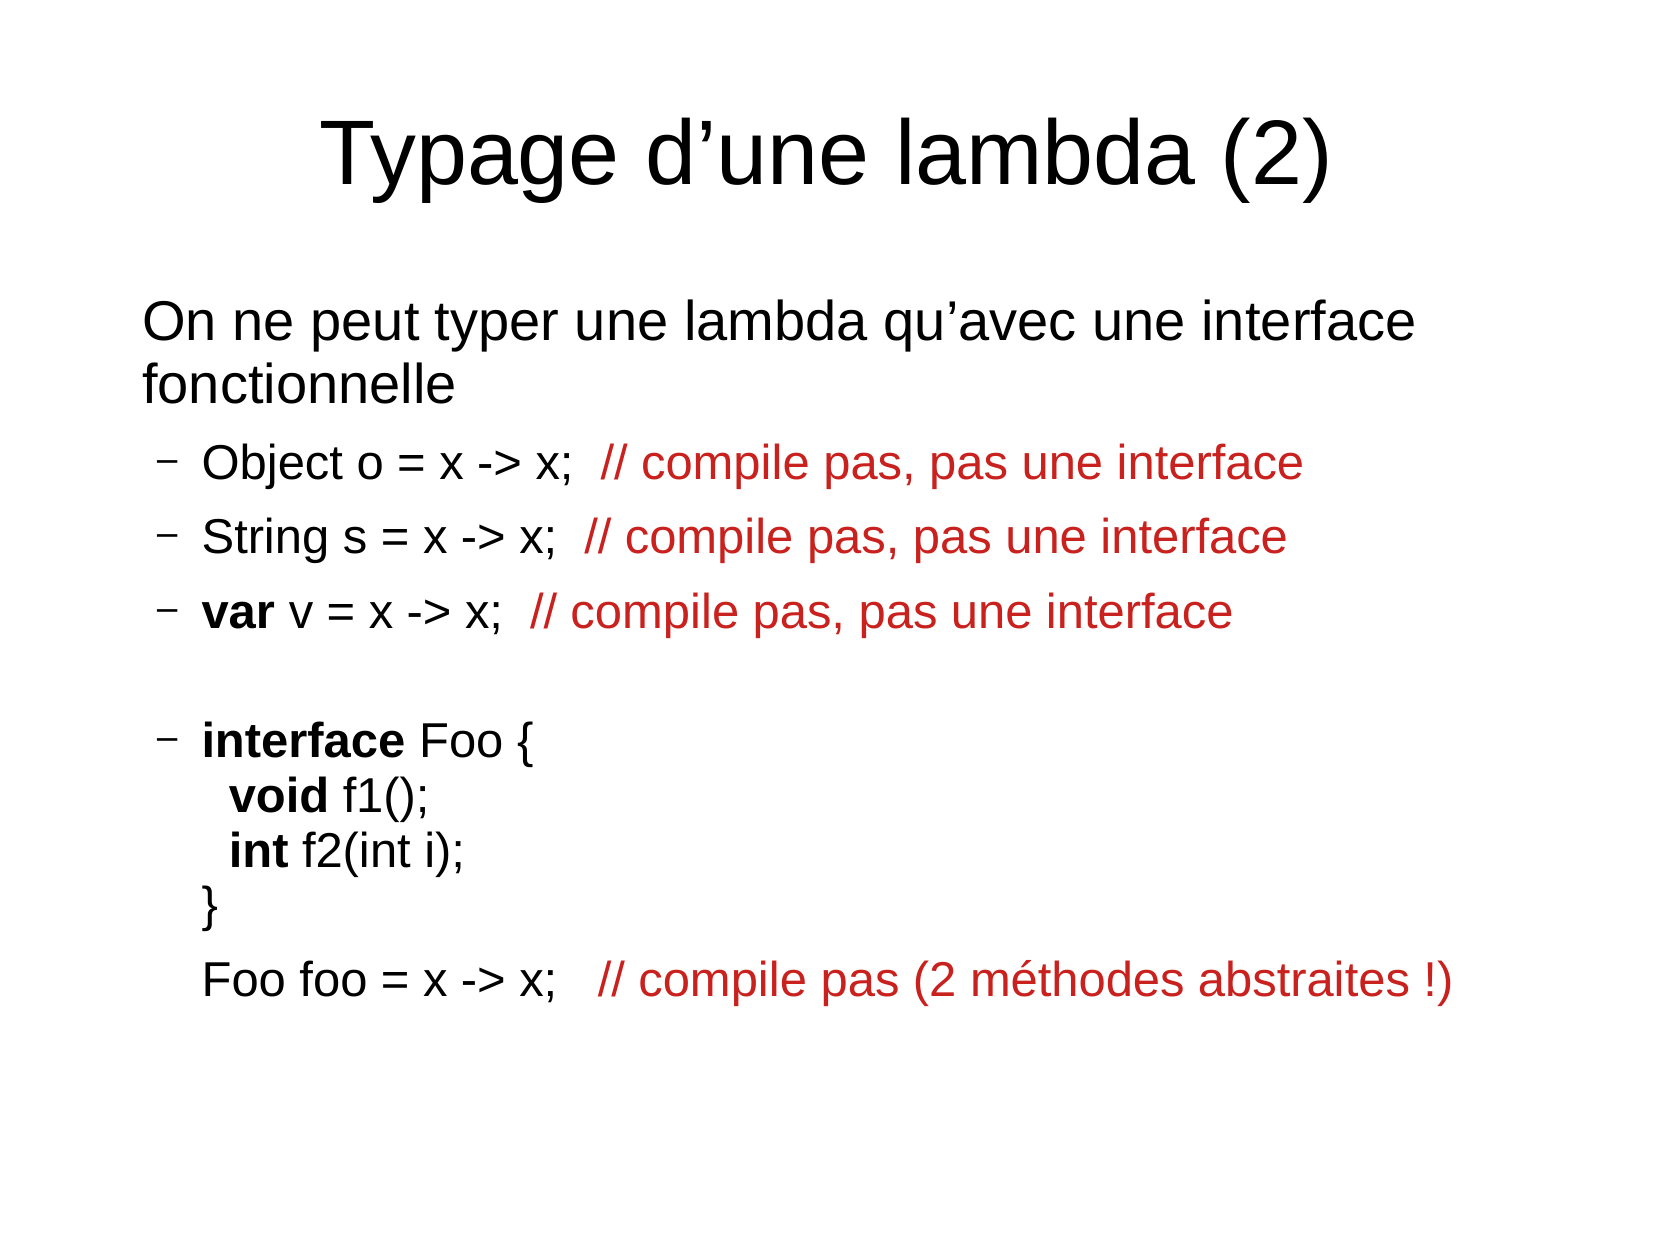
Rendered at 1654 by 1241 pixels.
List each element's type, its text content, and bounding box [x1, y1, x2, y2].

list On ne peut typer une lambda qu’avec une interface fonctionnelle Object o = x -> x; // compile pas, pas une interface String s = x -> x; // compile pas, pas une interface var v = x -> x; // compile pas, pas une interface interface Foo { void f1(); int f2(int i); } Foo foo = x -> x; // compile pas (2 méthodes abstraites !) [82, 290, 1571, 1010]
title Typage d’une lambda (2) [82, 49, 1571, 257]
